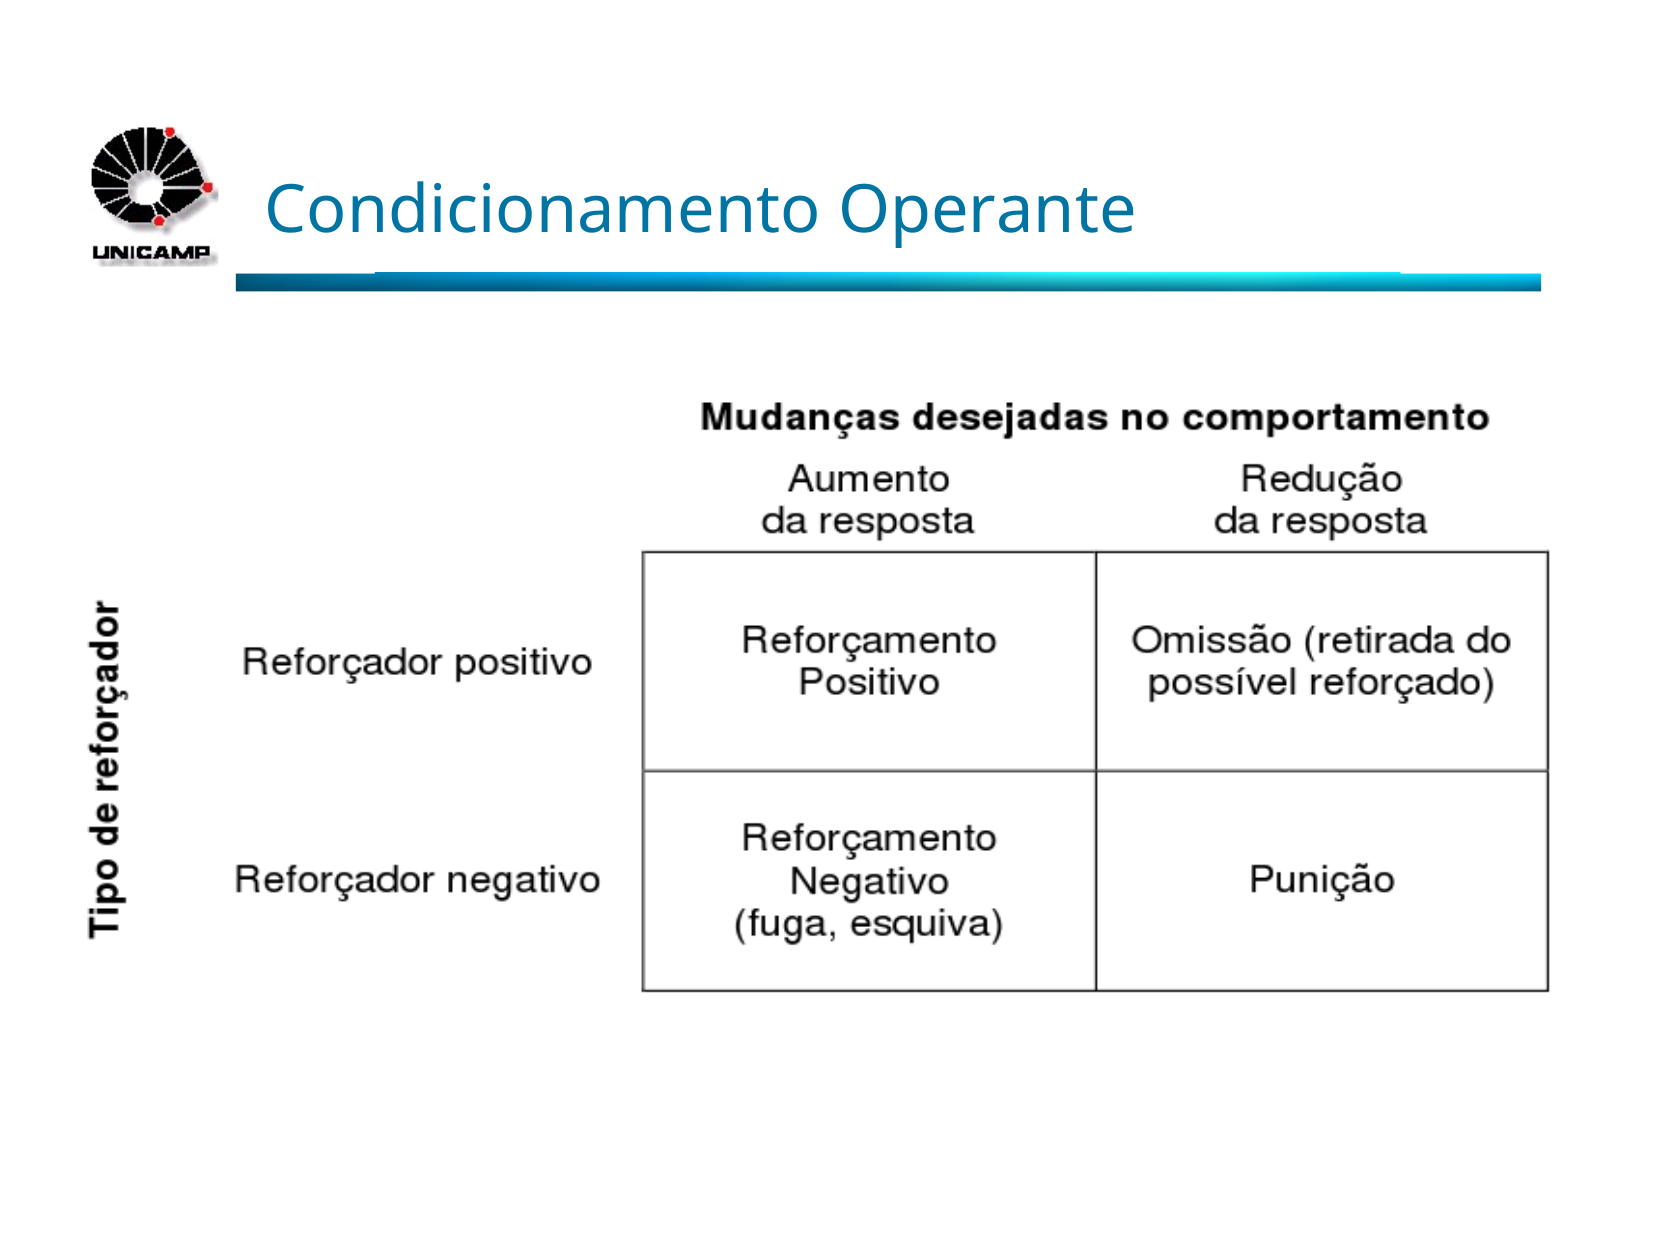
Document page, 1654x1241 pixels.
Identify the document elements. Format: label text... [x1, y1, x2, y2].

title Condicionamento Operante [264, 42, 1534, 250]
picture [125, 272, 1654, 295]
picture [59, 383, 1590, 1034]
